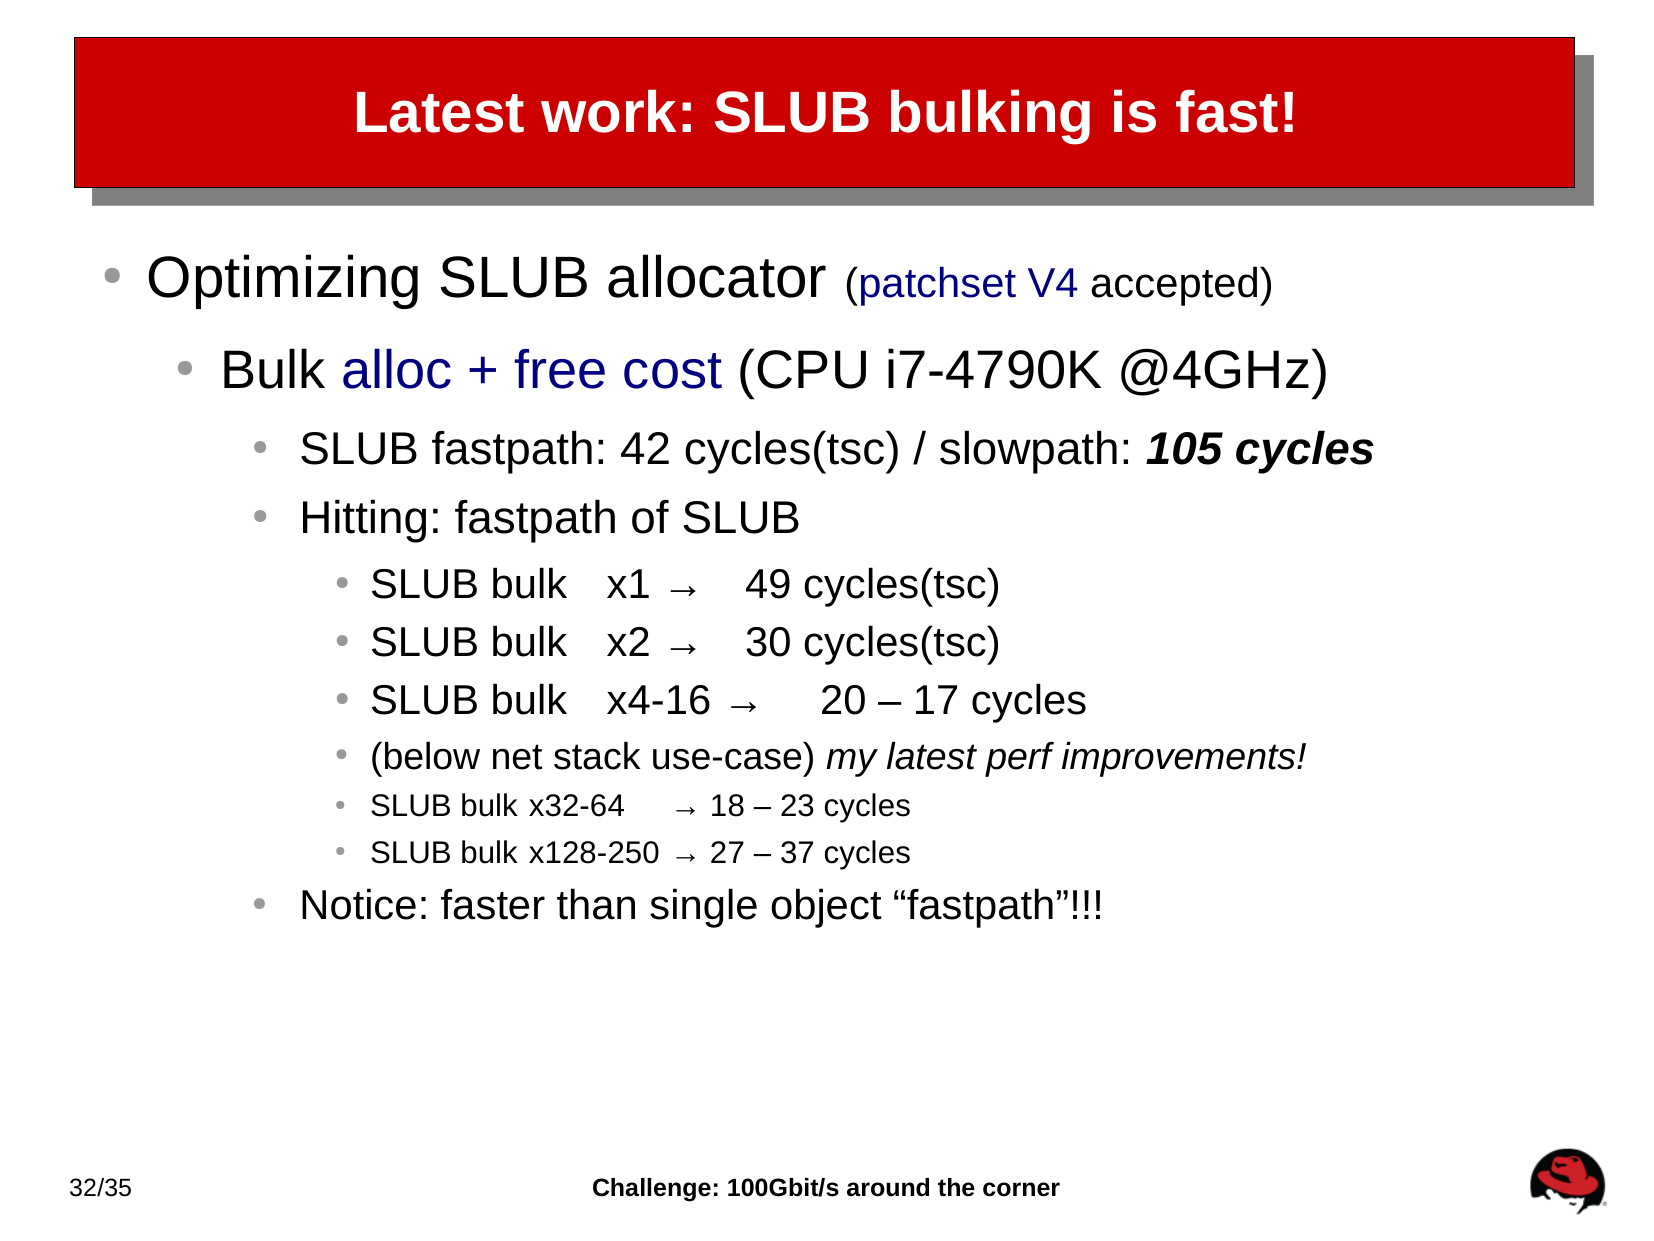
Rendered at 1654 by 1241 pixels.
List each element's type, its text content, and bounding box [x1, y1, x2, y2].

title Latest work: SLUB bulking is fast! [82, 37, 1571, 188]
picture [1529, 1146, 1613, 1224]
list Optimizing SLUB allocator (patchset V4 accepted) Bulk alloc + free cost (CPU i7-4790K @4GHz) SLUB fastpath: 42 cycles(tsc) / slowpath: 105 cycles Hitting: fastpath of SLUB SLUB bulk x1 → 49 cycles(tsc) SLUB bulk x2 → 30 cycles(tsc) SLUB bulk x4-16 → 20 – 17 cycles (below net stack use-case) my latest perf improvements! SLUB bulk x32-64 → 18 – 23 cycles SLUB bulk x128-250 → 27 – 37 cycles Notice: faster than single object “fastpath”!!! [86, 244, 1575, 1039]
